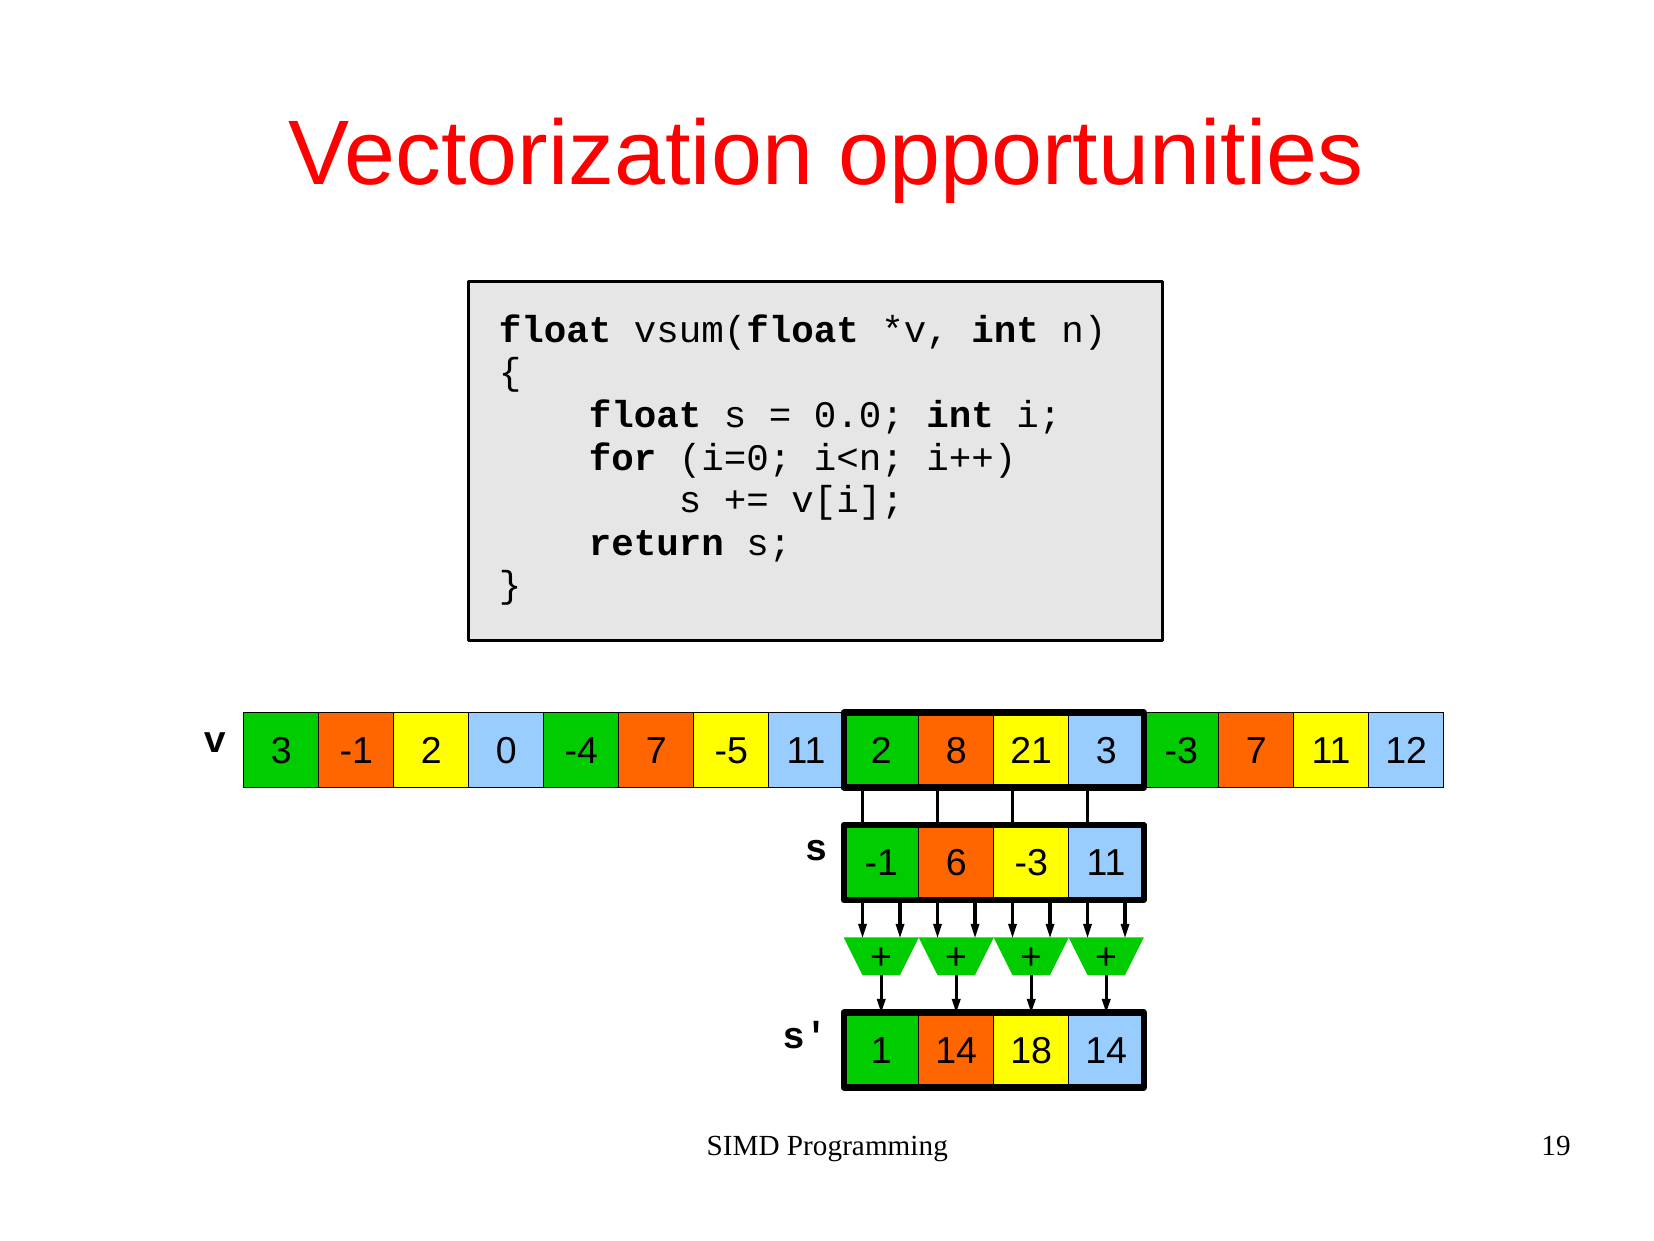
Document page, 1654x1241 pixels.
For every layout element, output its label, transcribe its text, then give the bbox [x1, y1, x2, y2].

text_box -3 [993, 828, 1068, 897]
text_box -3 [1147, 712, 1219, 788]
text_box 1 [847, 1016, 918, 1084]
text_box s' [766, 1008, 844, 1069]
text_box 11 [768, 712, 841, 788]
text_box 14 [1068, 1016, 1141, 1084]
text_box + [843, 937, 919, 976]
text_box 11 [1293, 712, 1368, 788]
text_box -4 [543, 712, 619, 788]
text_box -5 [693, 712, 768, 788]
text_box 2 [393, 712, 468, 788]
text_box + [993, 937, 1069, 976]
text_box v [187, 712, 243, 774]
text_box 7 [1219, 712, 1293, 788]
text_box float vsum(float *v, int n) { float s = 0.0; int i; for (i=0; i<n; i++) s += v[i]; return s; } [468, 281, 1163, 641]
title Vectorization opportunities [82, 49, 1571, 257]
text_box + [918, 937, 994, 976]
text_box 2 [847, 716, 919, 784]
text_box 6 [918, 828, 993, 897]
text_box s [788, 820, 844, 882]
text_box 3 [1068, 716, 1141, 784]
text_box 7 [619, 712, 693, 788]
text_box 21 [993, 716, 1068, 784]
text_box 11 [1068, 828, 1141, 897]
text_box 12 [1368, 712, 1444, 788]
text_box 8 [919, 716, 993, 784]
text_box 18 [993, 1016, 1068, 1084]
text_box -1 [847, 828, 918, 897]
text_box + [1068, 937, 1144, 976]
text_box -1 [318, 712, 393, 788]
text_box 3 [243, 712, 318, 788]
text_box 0 [468, 712, 543, 788]
text_box 14 [918, 1016, 993, 1084]
